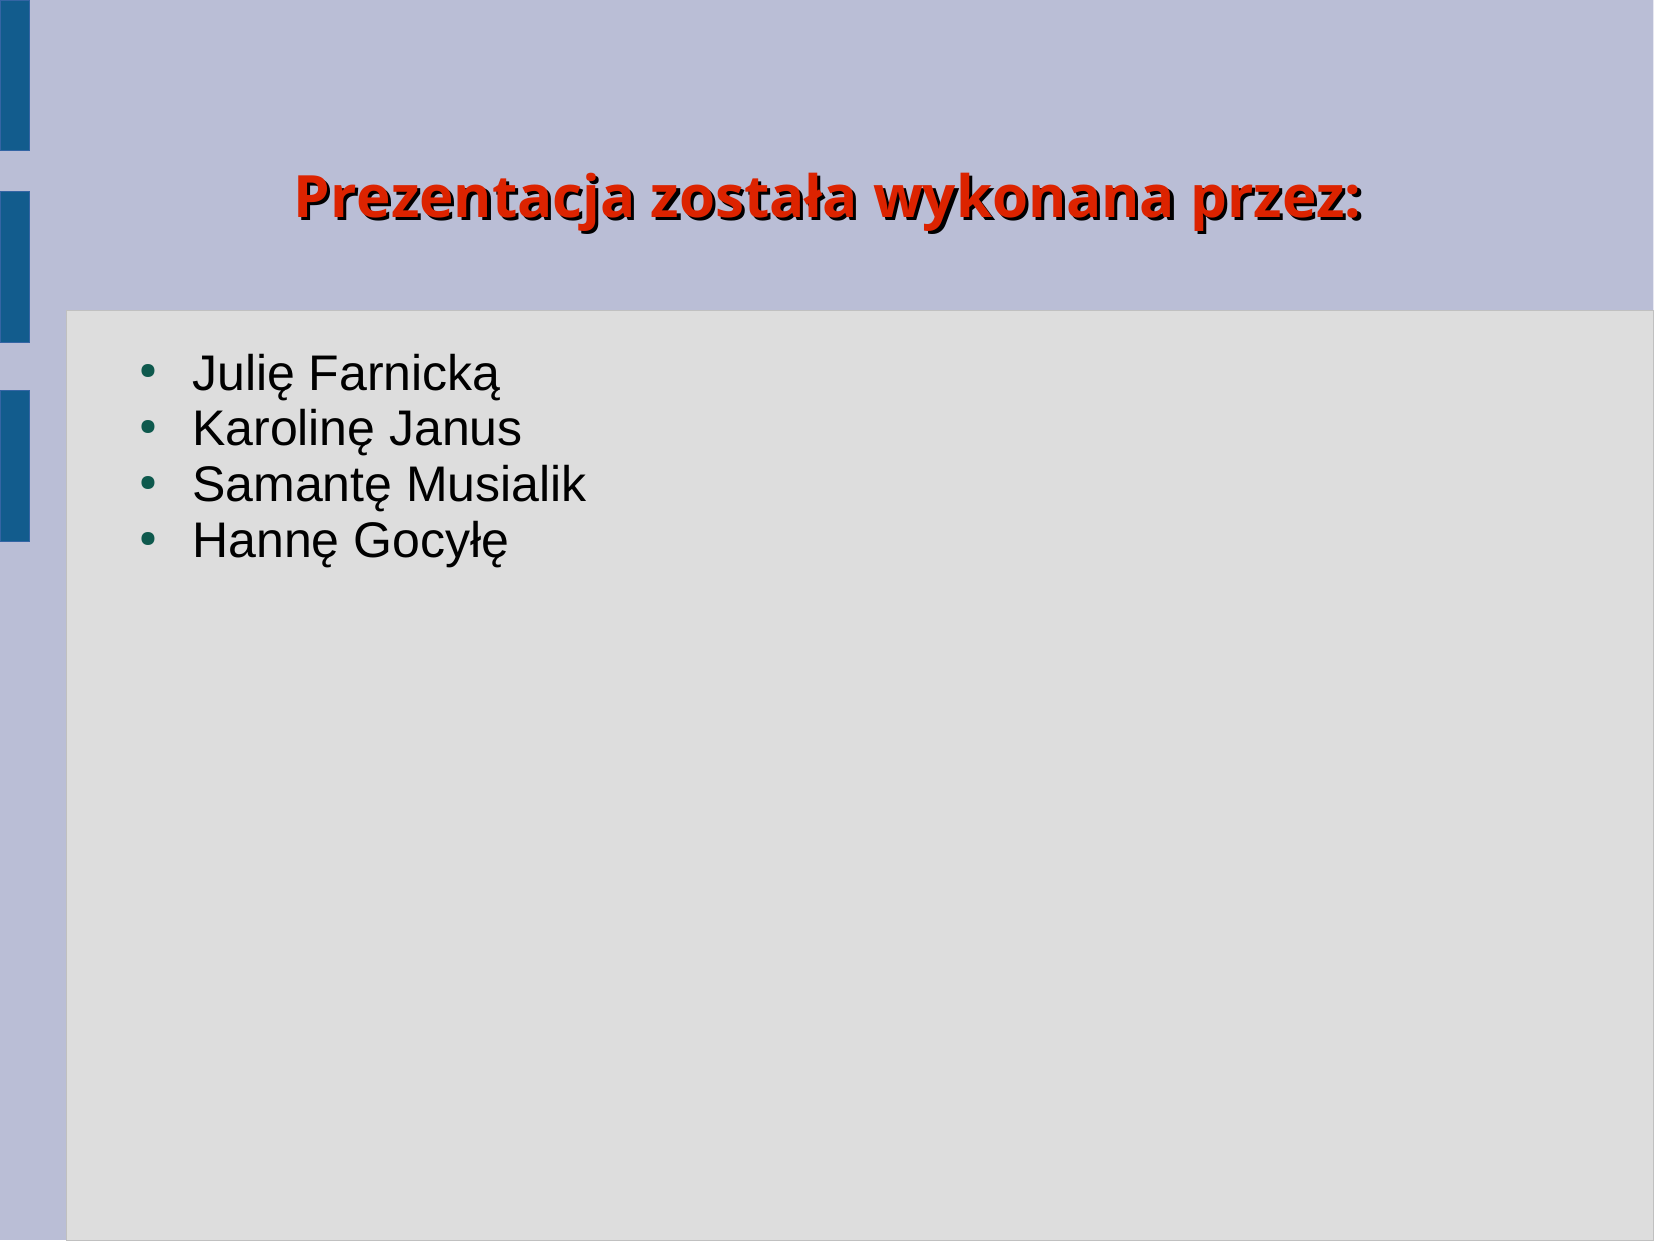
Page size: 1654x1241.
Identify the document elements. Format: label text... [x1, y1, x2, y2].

title Prezentacja została wykonana przez: [121, 91, 1534, 299]
list Julię Farnicką Karolinę Janus Samantę Musialik Hannę Gocyłę [121, 344, 1534, 1127]
